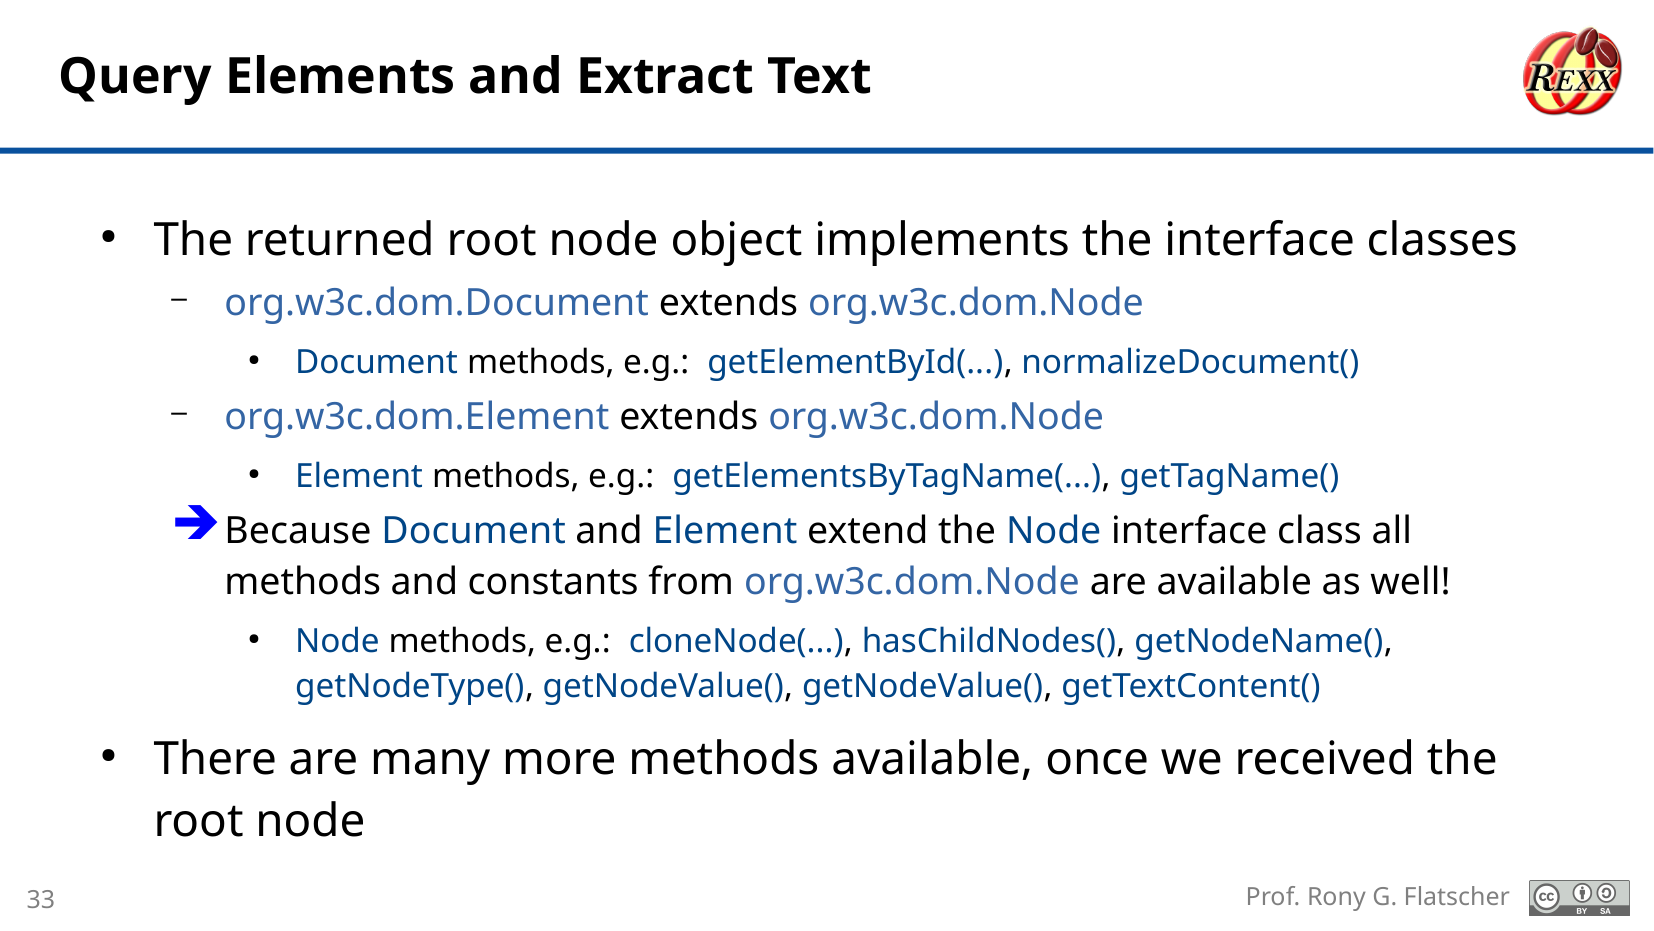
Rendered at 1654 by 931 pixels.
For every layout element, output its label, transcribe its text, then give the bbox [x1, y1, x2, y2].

list The returned root node object implements the interface classes org.w3c.dom.Document extends org.w3c.dom.Node Document methods, e.g.: getElementById(...), normalizeDocument() org.w3c.dom.Element extends org.w3c.dom.Node Element methods, e.g.: getElementsByTagName(...), getTagName() Because Document and Element extend the Node interface class all methods and constants from org.w3c.dom.Node are available as well! Node methods, e.g.: cloneNode(...), hasChildNodes(), getNodeName(), getNodeType(), getNodeValue(), getNodeValue(), getTextContent() There are many more methods available, once we received the root node [82, 206, 1571, 857]
title Query Elements and Extract Text [0, 0, 1654, 148]
